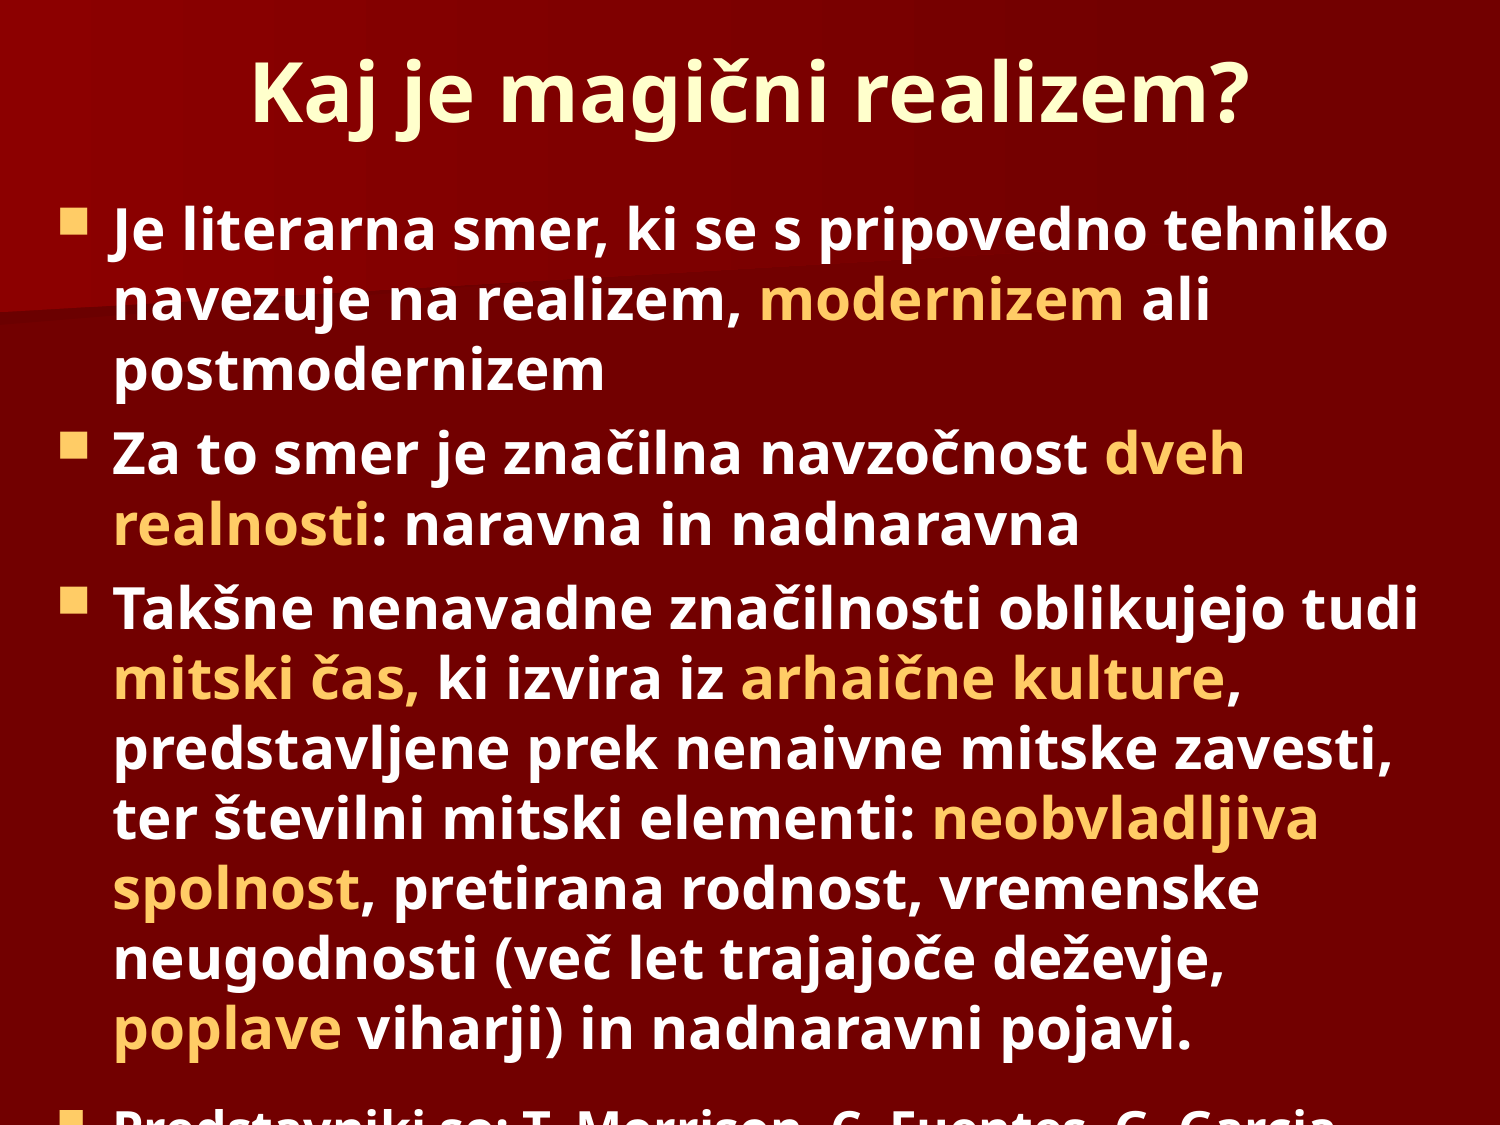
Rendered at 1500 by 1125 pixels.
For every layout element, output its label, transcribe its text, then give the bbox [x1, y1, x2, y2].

title Kaj je magični realizem? [75, 45, 1425, 184]
list Je literarna smer, ki se s pripovedno tehniko navezuje na realizem, modernizem ali postmodernizem Za to smer je značilna navzočnost dveh realnosti: naravna in nadnaravna Takšne nenavadne značilnosti oblikujejo tudi mitski čas, ki izvira iz arhaične kulture, predstavljene prek nenaivne mitske zavesti, ter številni mitski elementi: neobvladljiva spolnost, pretirana rodnost, vremenske neugodnosti (več let trajajoče deževje, poplave viharji) in nadnaravni pojavi. Predstavniki so: T. Morrison, C. Fuentes, G. Garcia Marquez, J. Ruflo, J. Cortazar, M. Vergaz, I. Allende, S. Rushdie. [41, 184, 1471, 1094]
